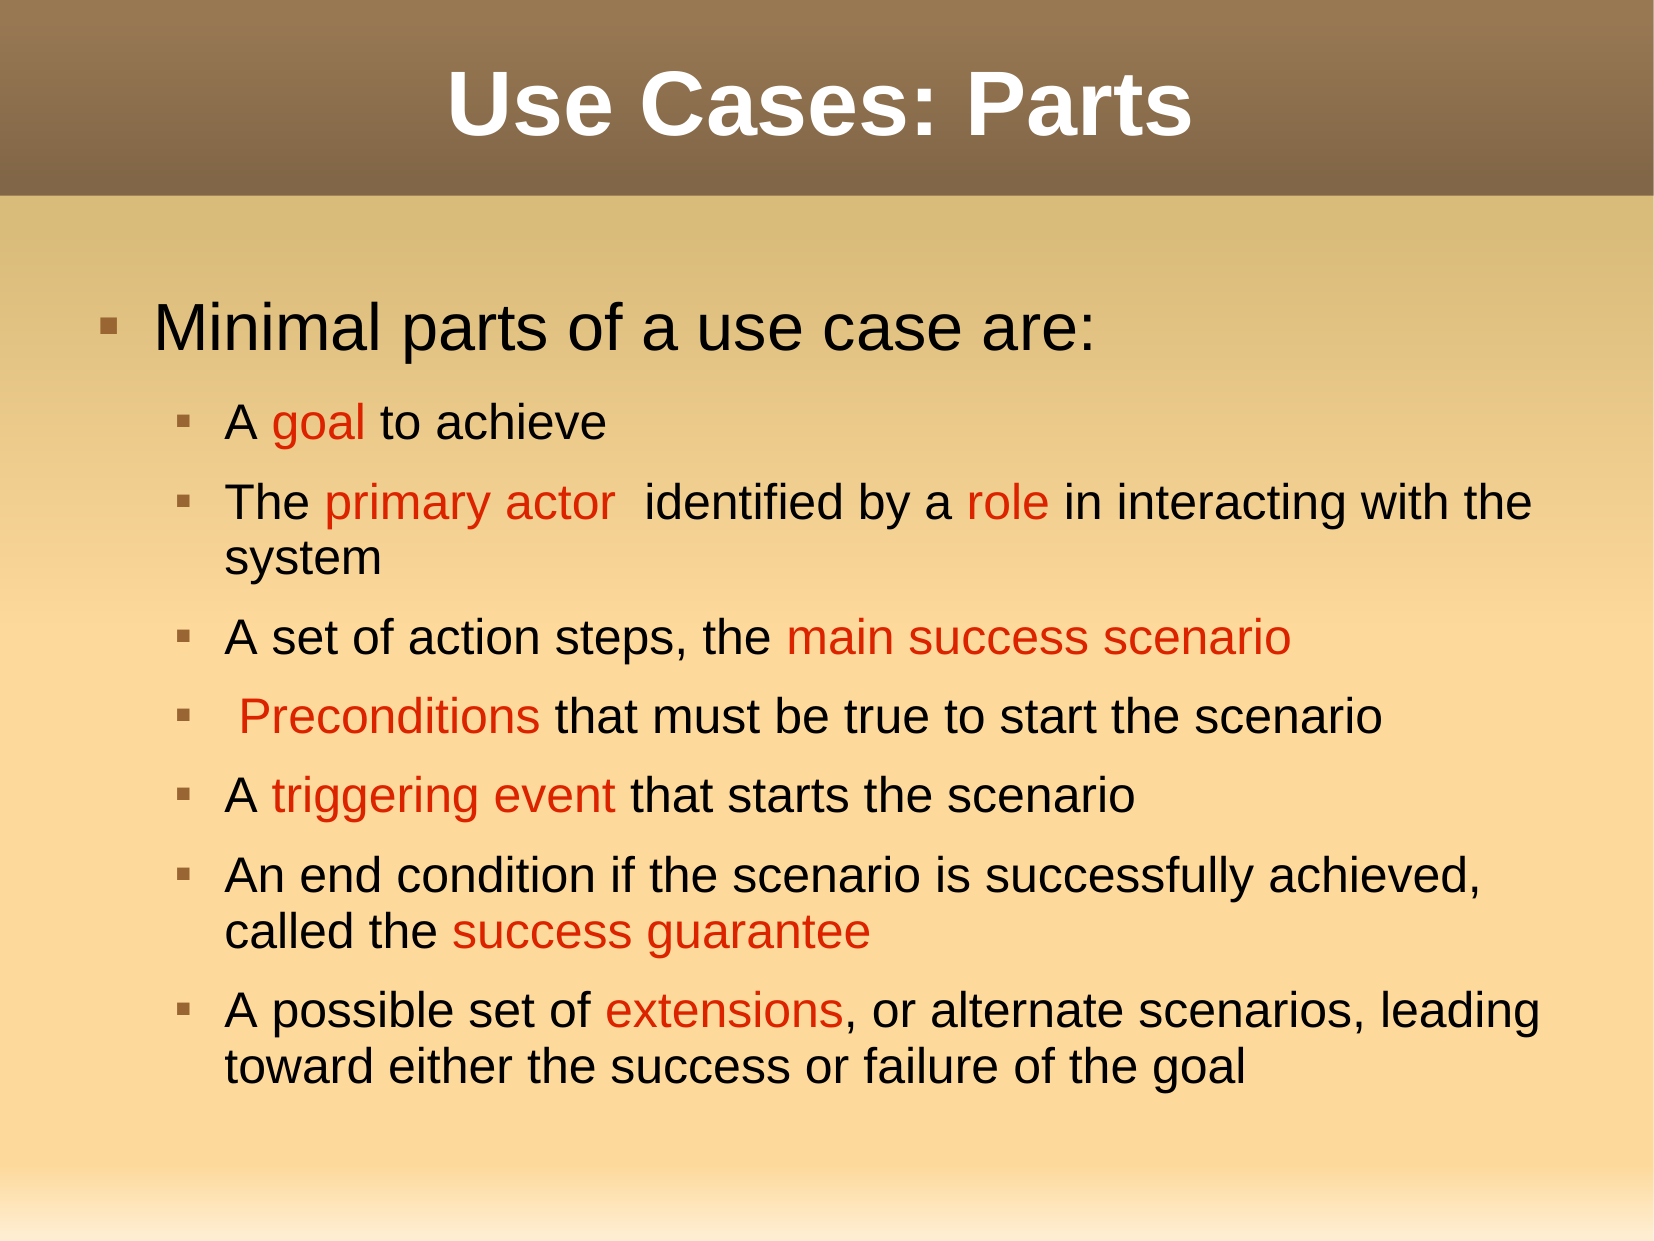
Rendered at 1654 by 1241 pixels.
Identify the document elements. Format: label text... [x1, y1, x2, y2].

list Minimal parts of a use case are: A goal to achieve The primary actor identified by a role in interacting with the system A set of action steps, the main success scenario Preconditions that must be true to start the scenario A triggering event that starts the scenario An end condition if the scenario is successfully achieved, called the success guarantee A possible set of extensions, or alternate scenarios, leading toward either the success or failure of the goal [82, 290, 1571, 1094]
picture [0, 0, 1654, 1241]
title Use Cases: Parts [76, 7, 1565, 200]
